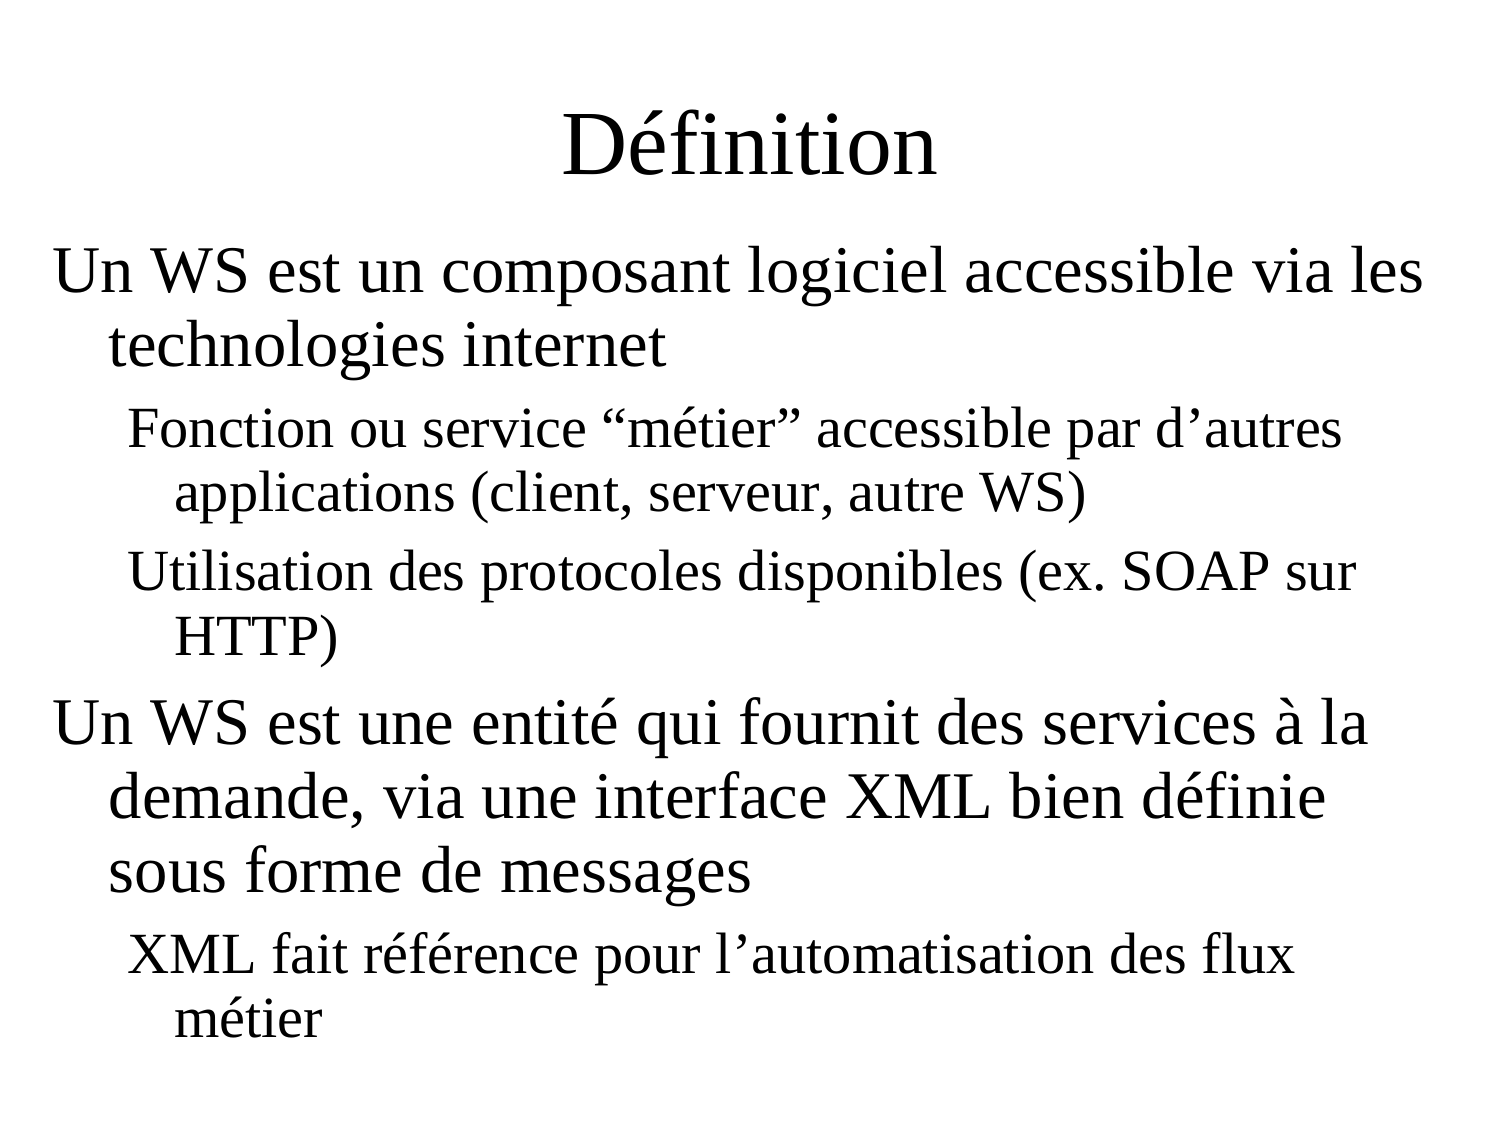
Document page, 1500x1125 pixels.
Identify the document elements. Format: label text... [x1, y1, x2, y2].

title Définition [112, 49, 1388, 224]
list Un WS est un composant logiciel accessible via les technologies internet Fonction ou service “métier” accessible par d’autres applications (client, serveur, autre WS) Utilisation des protocoles disponibles (ex. SOAP sur HTTP) Un WS est une entité qui fournit des services à la demande, via une interface XML bien définie sous forme de messages XML fait référence pour l’automatisation des flux métier [37, 224, 1463, 1125]
